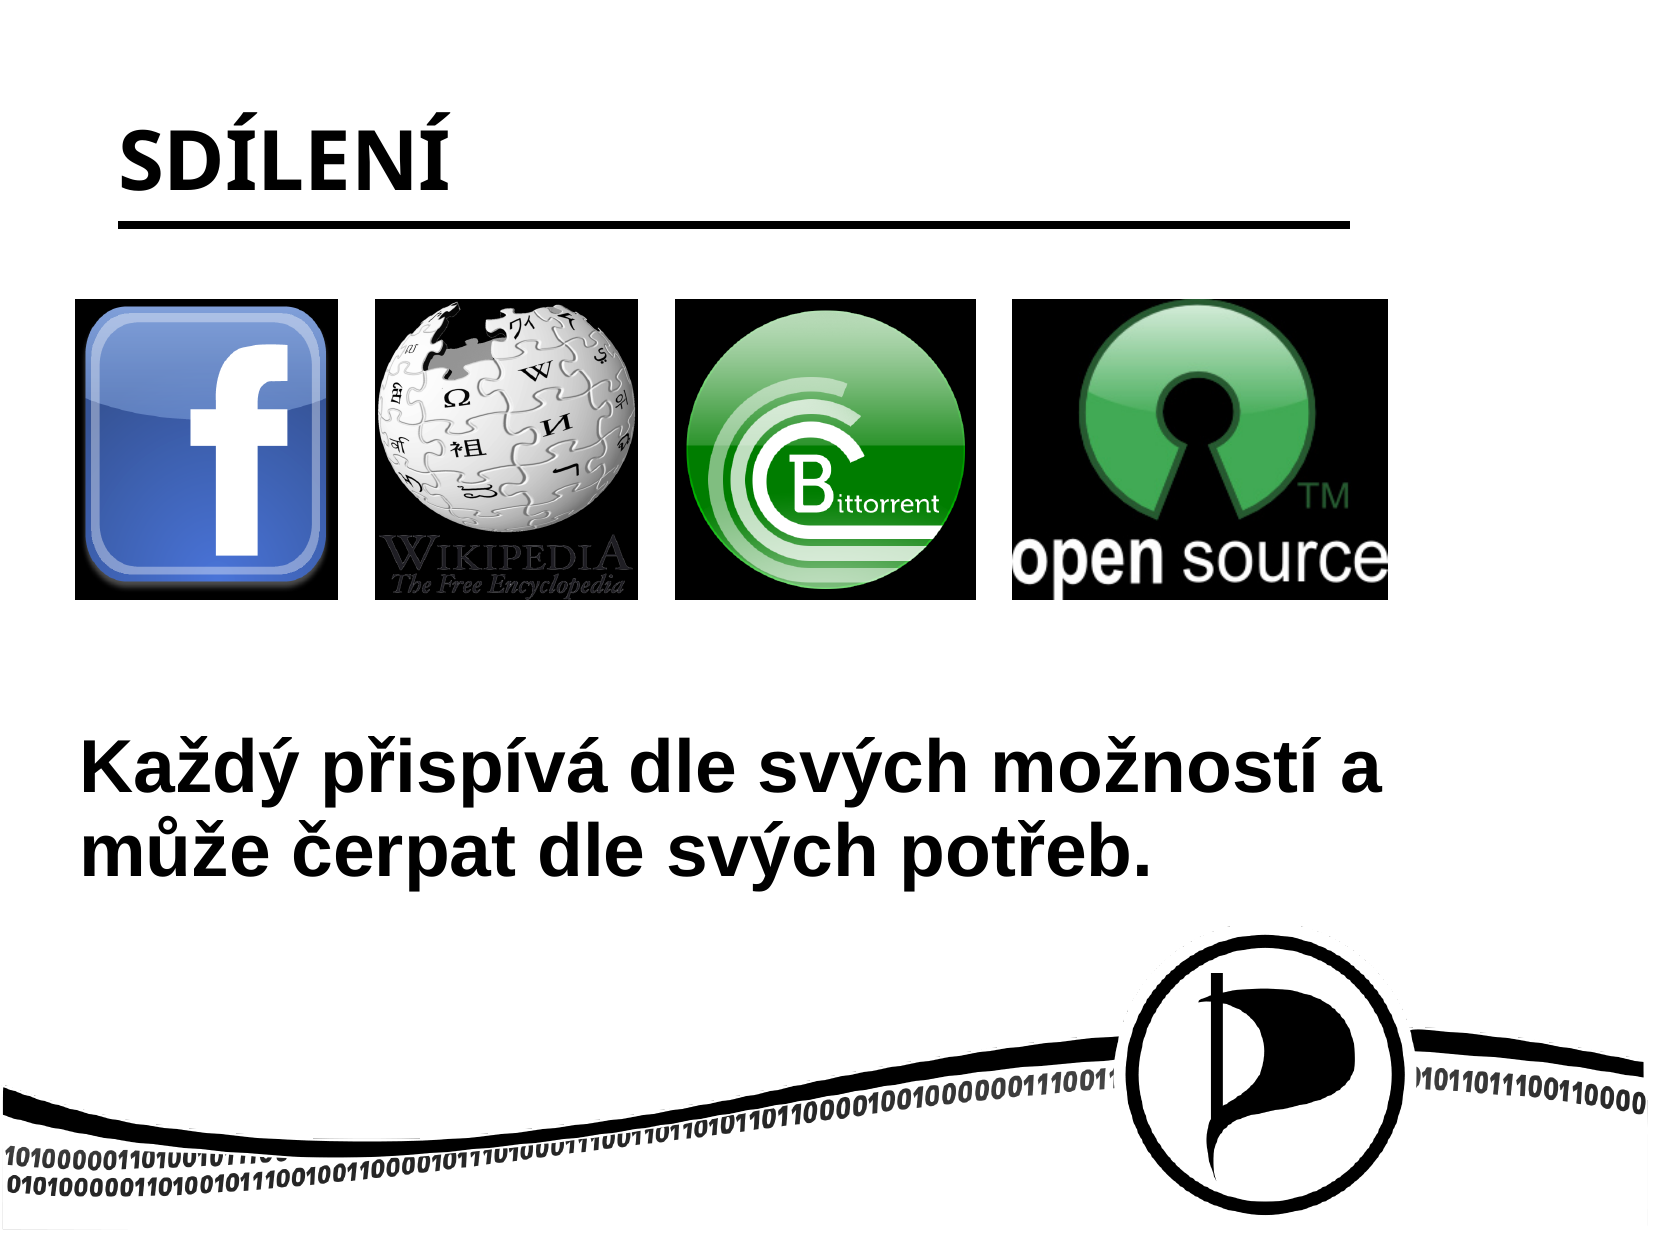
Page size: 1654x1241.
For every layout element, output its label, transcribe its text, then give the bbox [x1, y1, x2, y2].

picture [75, 299, 338, 601]
picture [0, 922, 1648, 1230]
picture [675, 299, 976, 601]
picture [1012, 299, 1388, 601]
picture [375, 299, 638, 601]
text_box Každý přispívá dle svých možností a může čerpat dle svých potřeb. [37, 675, 1426, 901]
title SDÍLENÍ [118, 22, 1576, 216]
